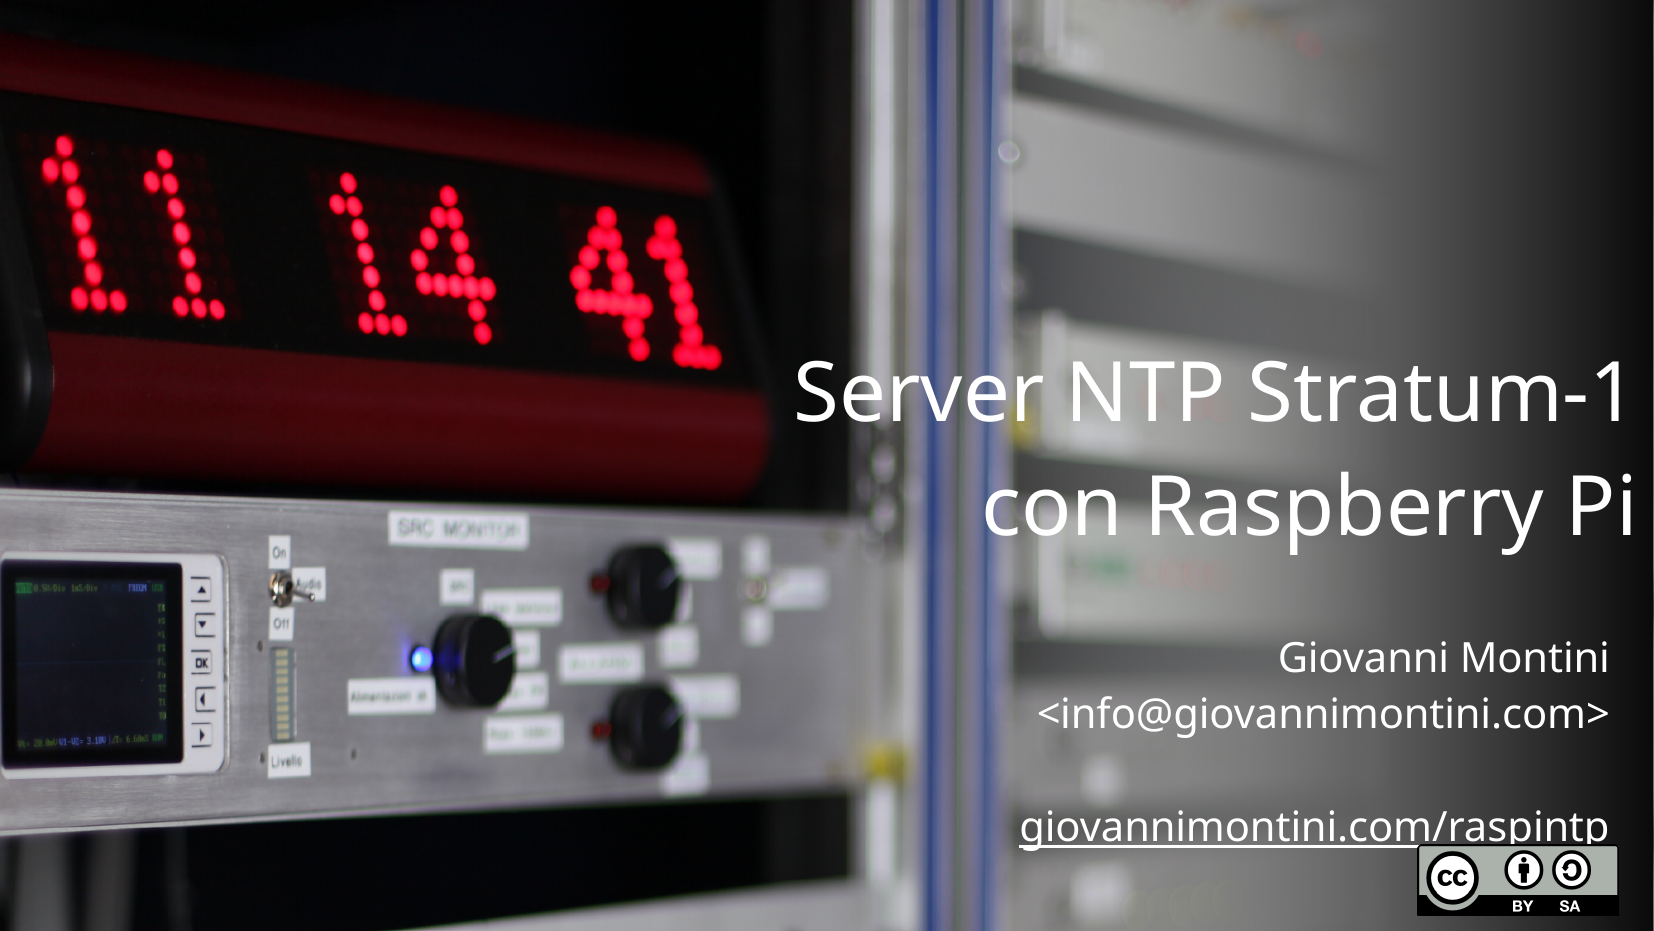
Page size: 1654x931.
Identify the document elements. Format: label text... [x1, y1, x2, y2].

text_box [856, 0, 1654, 324]
text_box Server NTP Stratum-1 con Raspberry Pi [767, 324, 1654, 532]
picture [1417, 844, 1619, 916]
picture [0, 0, 856, 931]
text_box [856, 532, 1654, 931]
text_box Giovanni Montini <info@giovannimontini.com> giovannimontini.com/raspintp [974, 620, 1625, 827]
